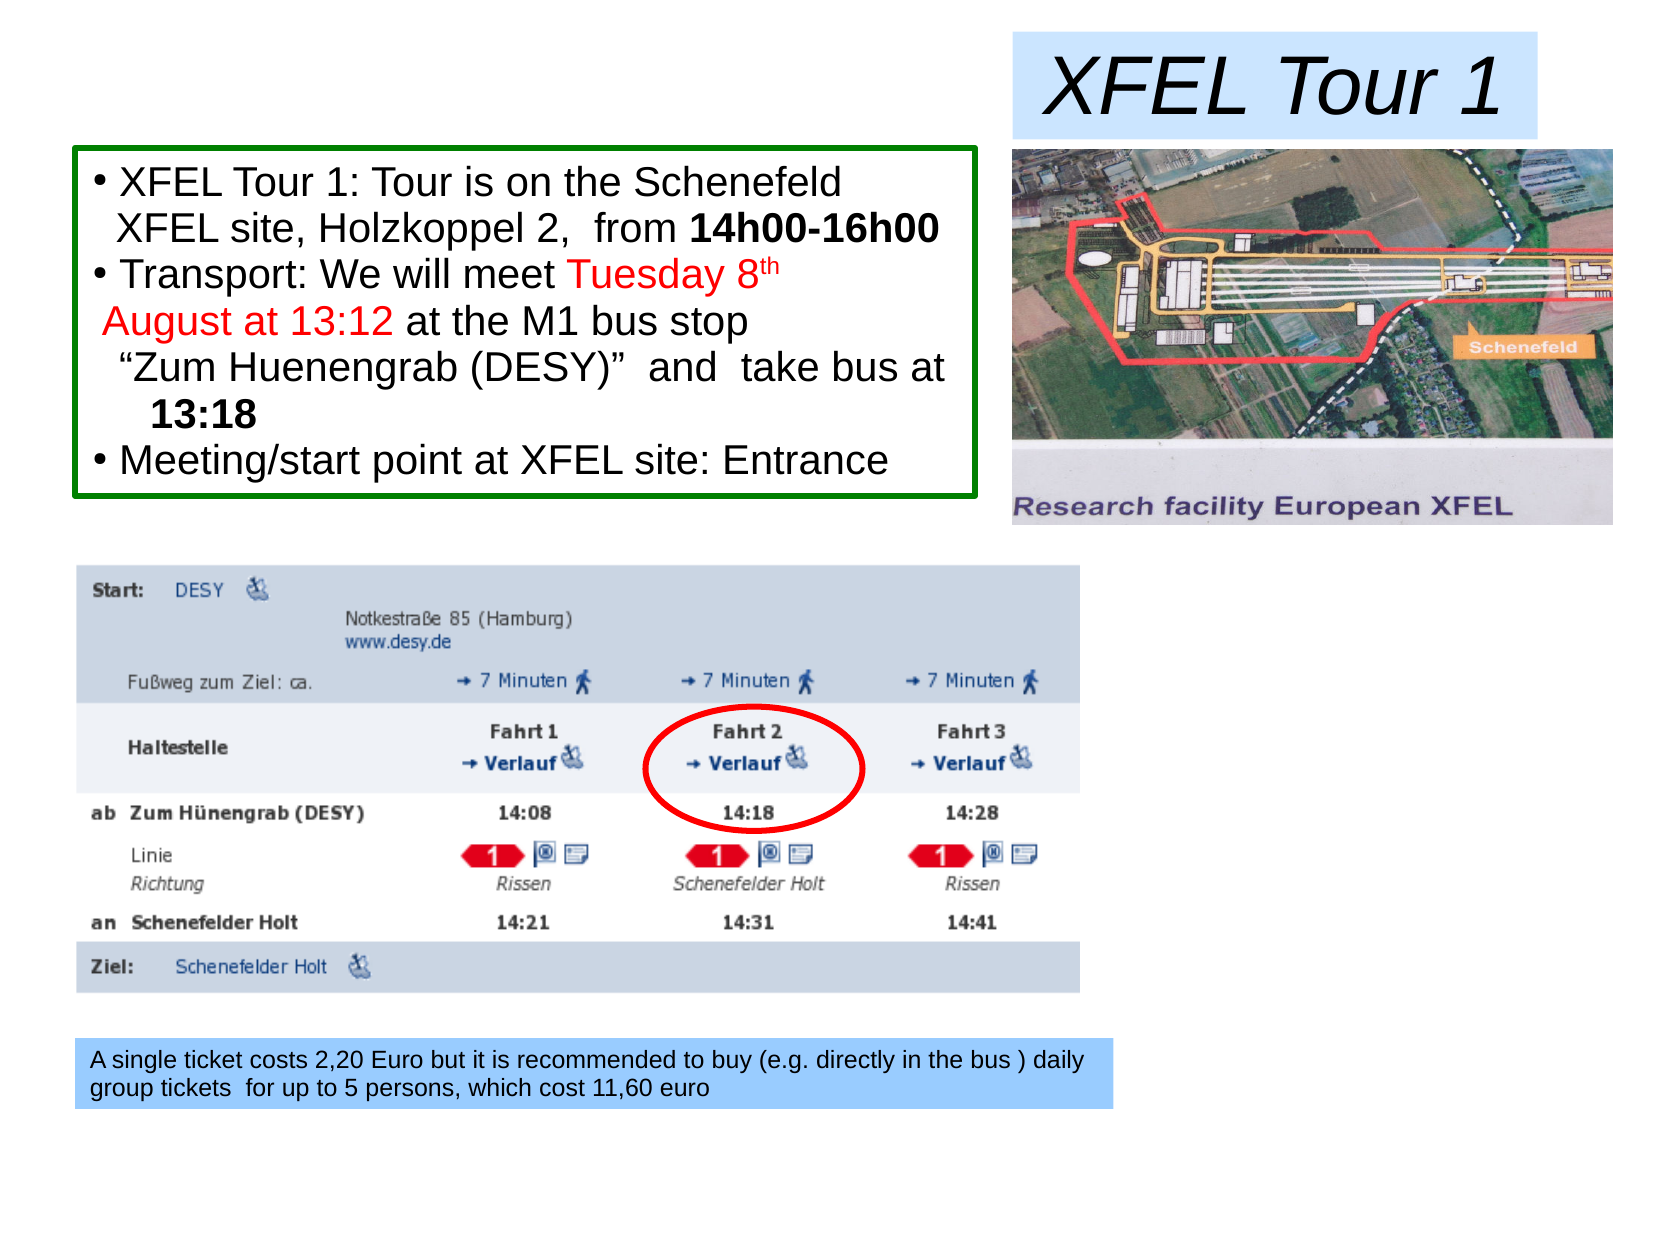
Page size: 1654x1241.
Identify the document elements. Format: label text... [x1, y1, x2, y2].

text_box [645, 706, 863, 831]
text_box XFEL Tour 1: Tour is on the Schenefeld XFEL site, Holzkoppel 2, from 14h00-16h00 Transport: We will meet Tuesday 8th August at 13:12 at the M1 bus stop “Zum Huenengrab (DESY)” and take bus at 13:18 Meeting/start point at XFEL site: Entrance [75, 147, 976, 496]
text_box A single ticket costs 2,20 Euro but it is recommended to buy (e.g. directly in the bus ) daily group tickets for up to 5 persons, which cost 11,60 euro [75, 1038, 1114, 1109]
picture [75, 562, 1080, 995]
picture [1012, 149, 1613, 526]
text_box XFEL Tour 1 [1012, 31, 1538, 140]
